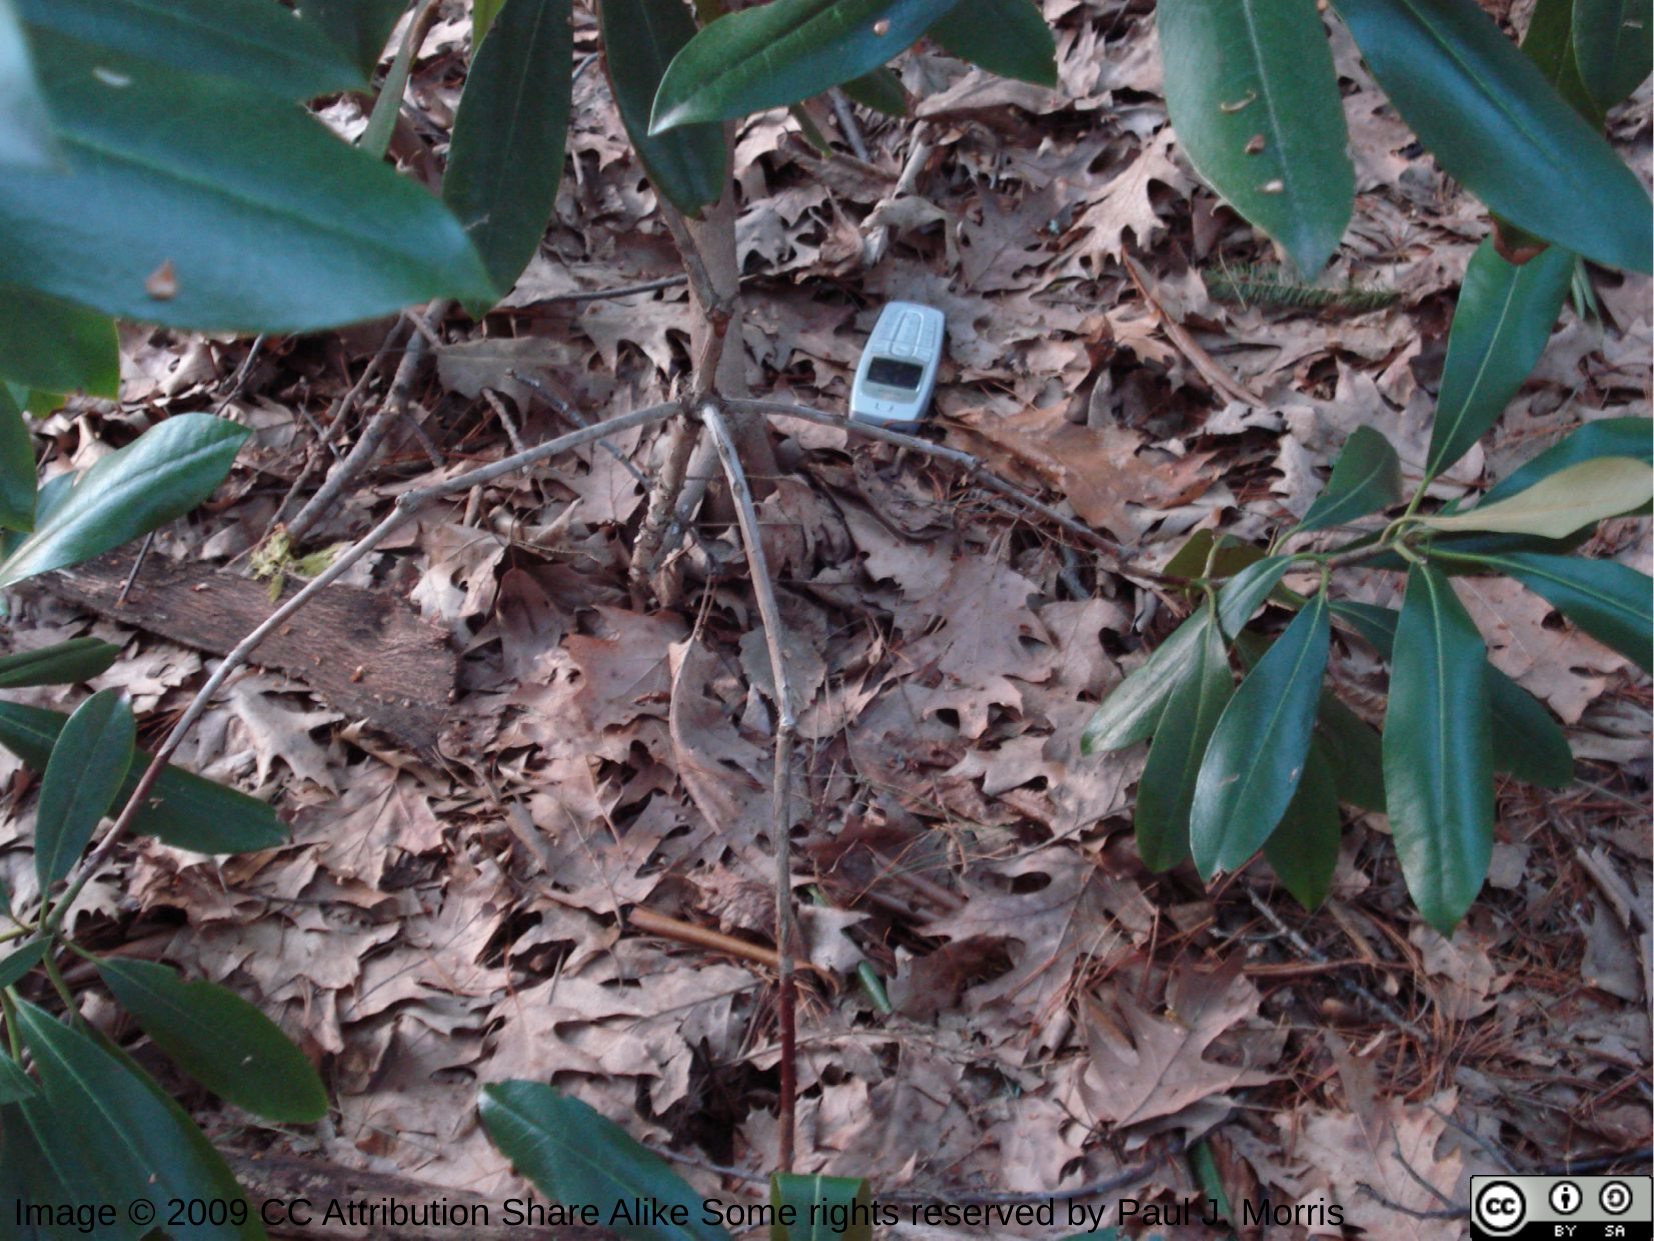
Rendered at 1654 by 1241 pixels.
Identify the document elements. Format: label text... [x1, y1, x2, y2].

text_box Image © 2009 CC Attribution Share Alike Some rights reserved by Paul J. Morris [0, 1184, 1468, 1241]
picture [0, 0, 1654, 1241]
